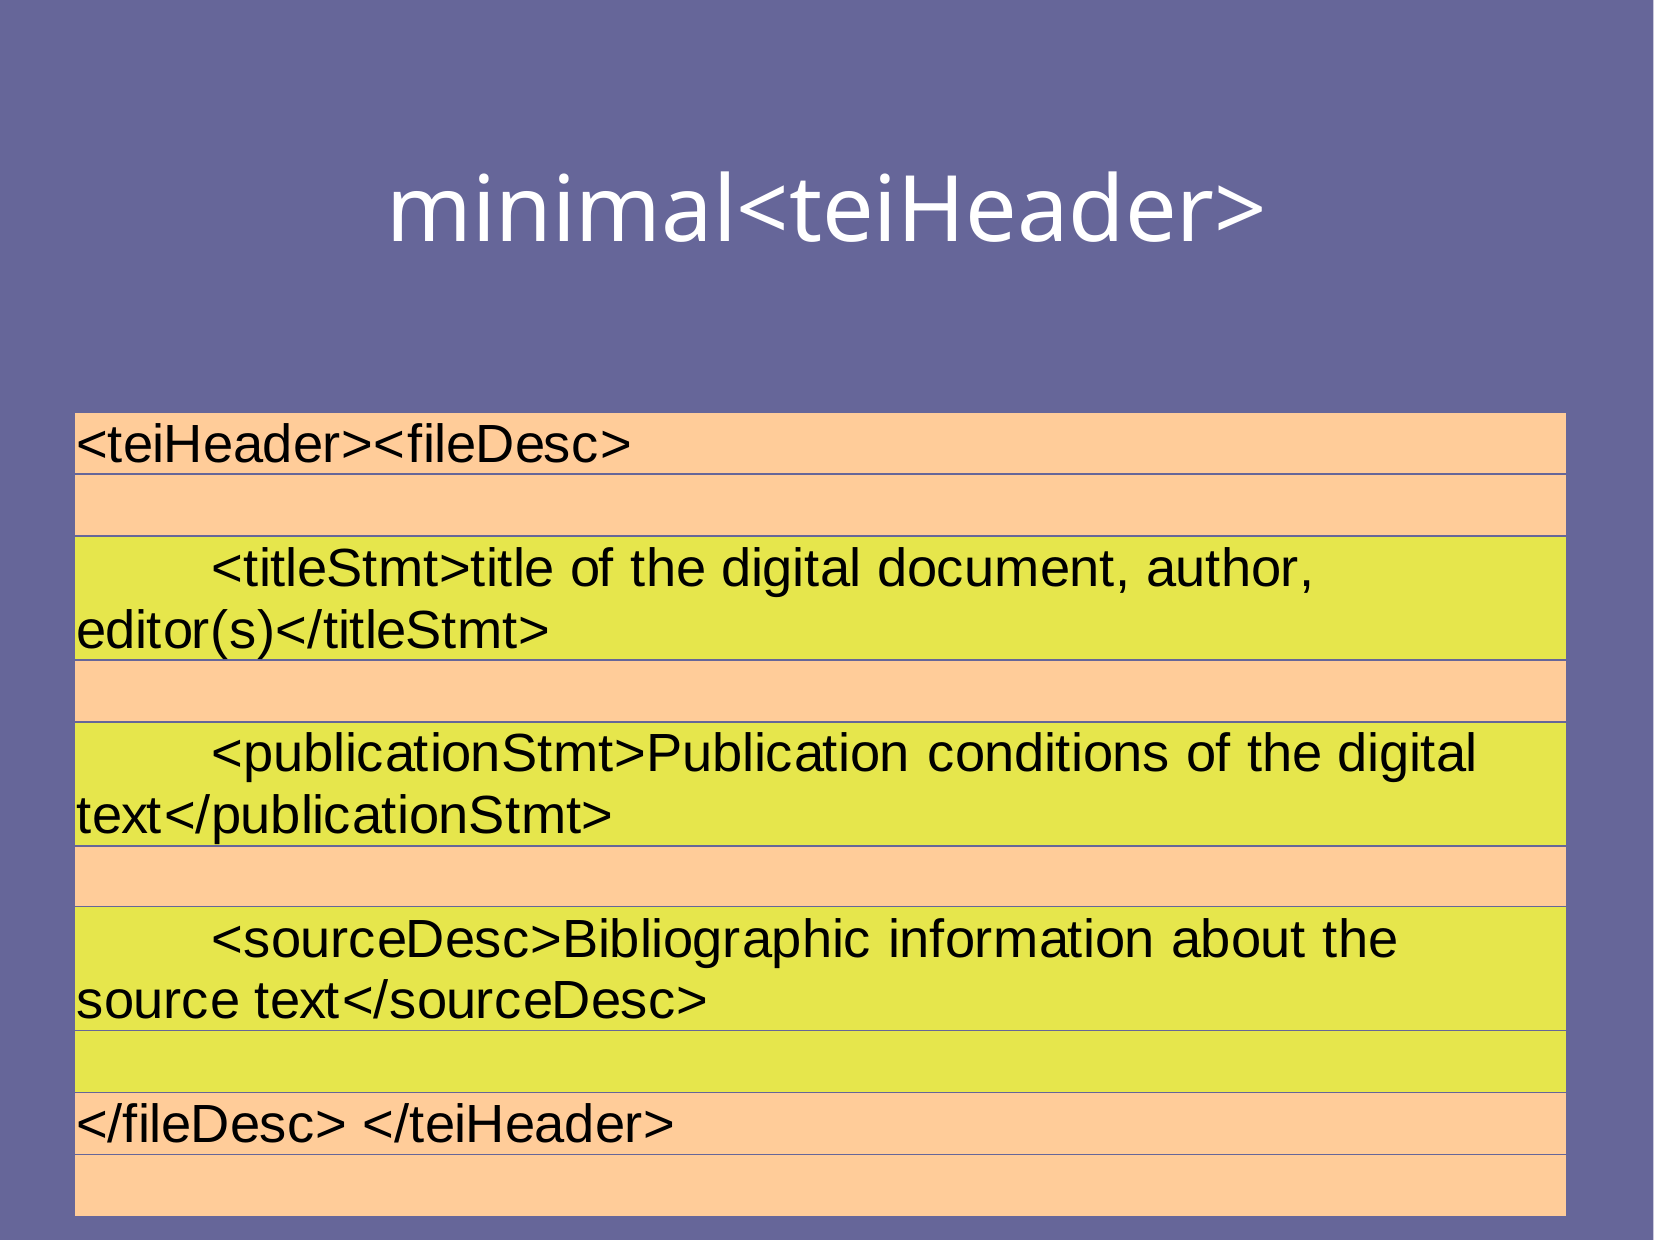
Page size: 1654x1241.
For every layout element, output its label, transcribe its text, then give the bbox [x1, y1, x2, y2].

chart [75, 412, 1568, 1238]
title minimal<teiHeader> [121, 102, 1534, 310]
